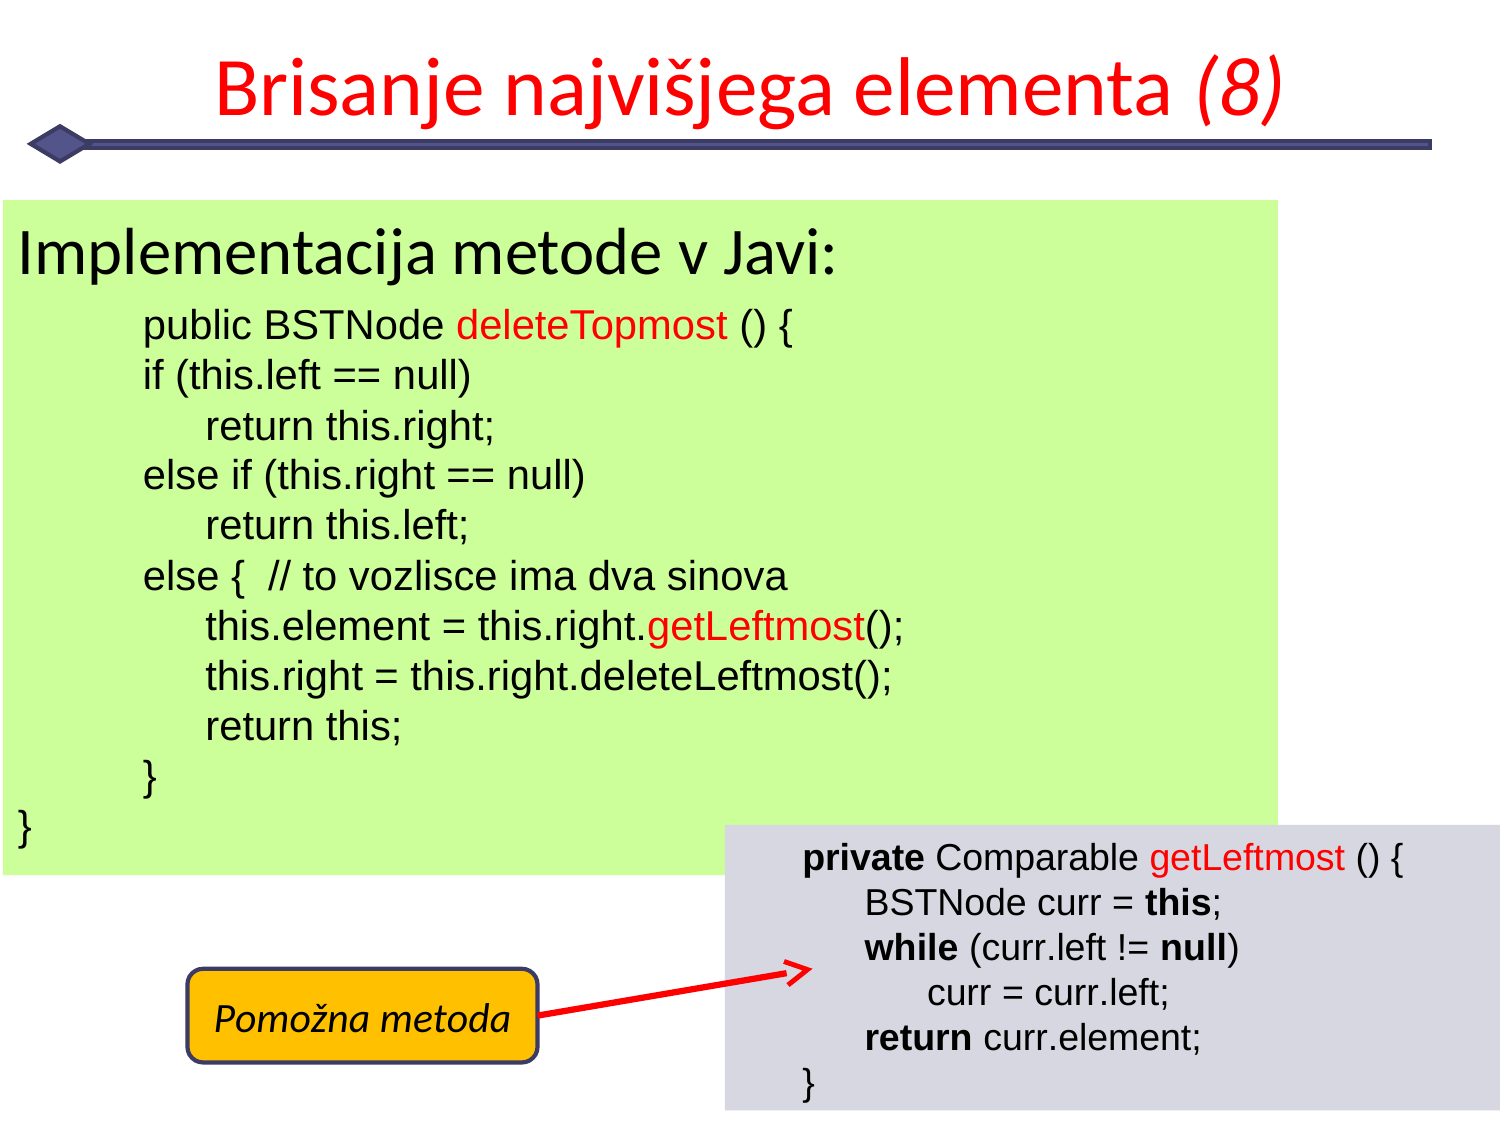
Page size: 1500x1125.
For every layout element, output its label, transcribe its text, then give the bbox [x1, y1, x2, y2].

title Brisanje najvišjega elementa (8) [75, 23, 1426, 141]
list Implementacija metode v Javi: public BSTNode deleteTopmost () { if (this.left == null) return this.right; else if (this.right == null) return this.left; else { // to vozlisce ima dva sinova this.element = this.right.getLeftmost(); this.right = this.right.deleteLeftmost(); return this; } } [2, 200, 1278, 876]
text_box private Comparable getLeftmost () { BSTNode curr = this; while (curr.left != null) curr = curr.left; return curr.element; } [724, 824, 1500, 1111]
text_box Pomožna metoda [187, 968, 538, 1063]
